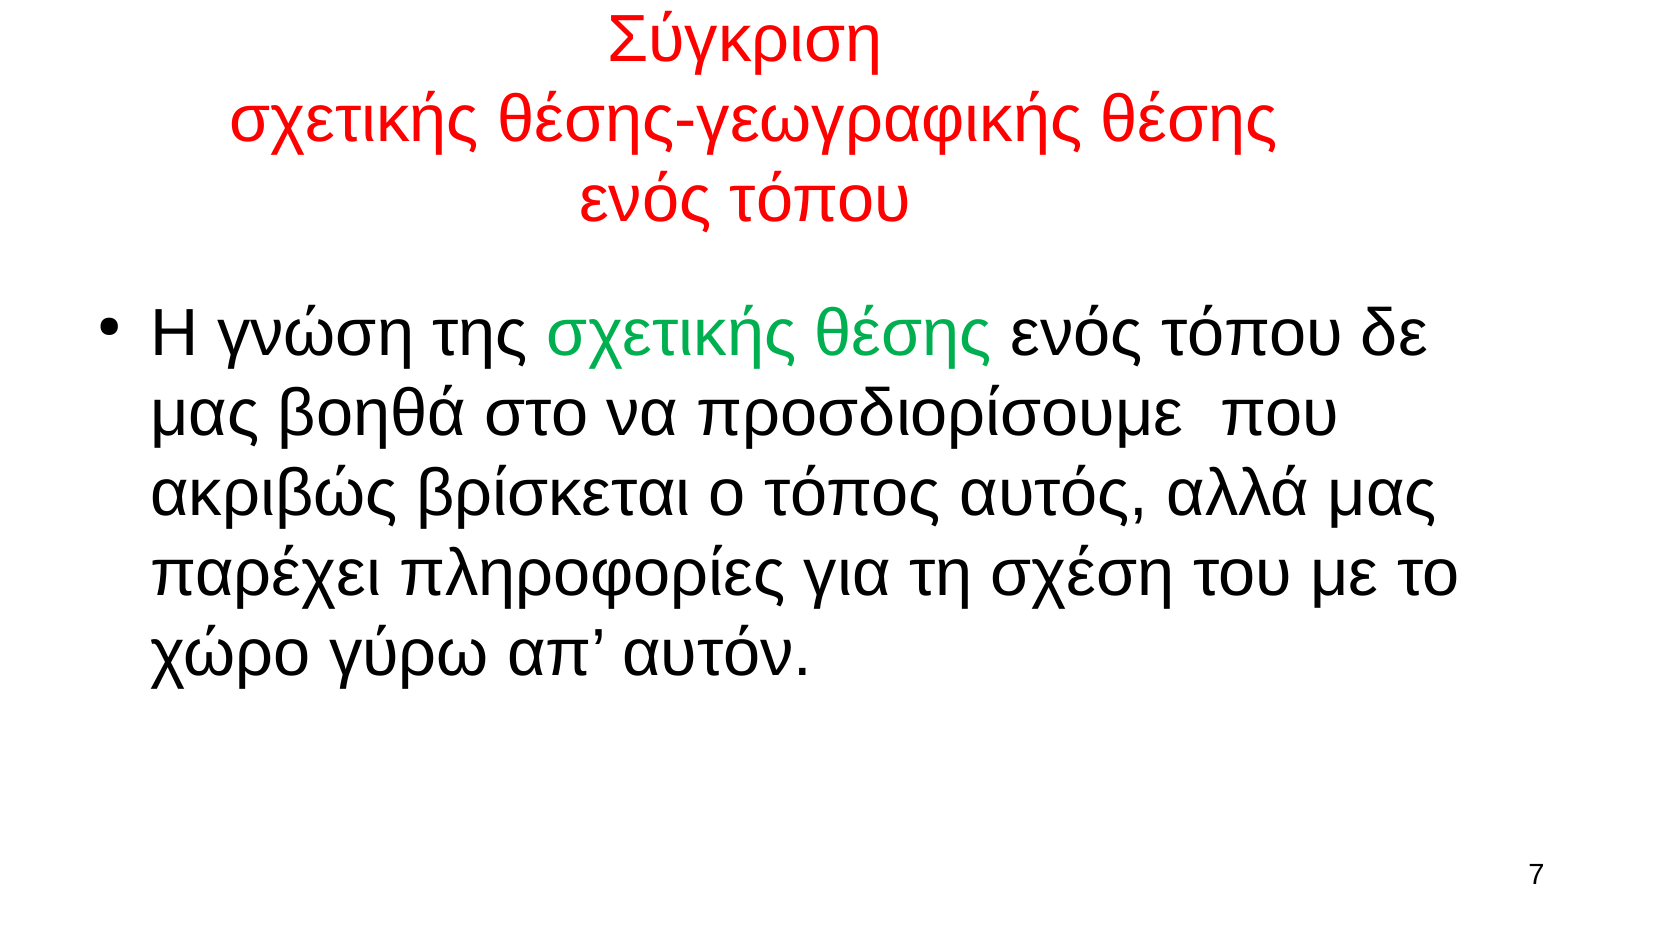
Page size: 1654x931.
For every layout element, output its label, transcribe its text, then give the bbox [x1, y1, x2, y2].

title Σύγκριση σχετικής θέσης-γεωγραφικής θέσης ενός τόπου [123, 20, 1367, 243]
list Η γνώση της σχετικής θέσης ενός τόπου δε μας βοηθά στο να προσδιορίσουμε που ακριβώς βρίσκεται ο τόπος αυτός, αλλά μας παρέχει πληροφορίες για τη σχέση του με το χώρο γύρω απ’ αυτόν. [64, 280, 1512, 884]
text_box <αριθμός> [1214, 847, 1560, 910]
